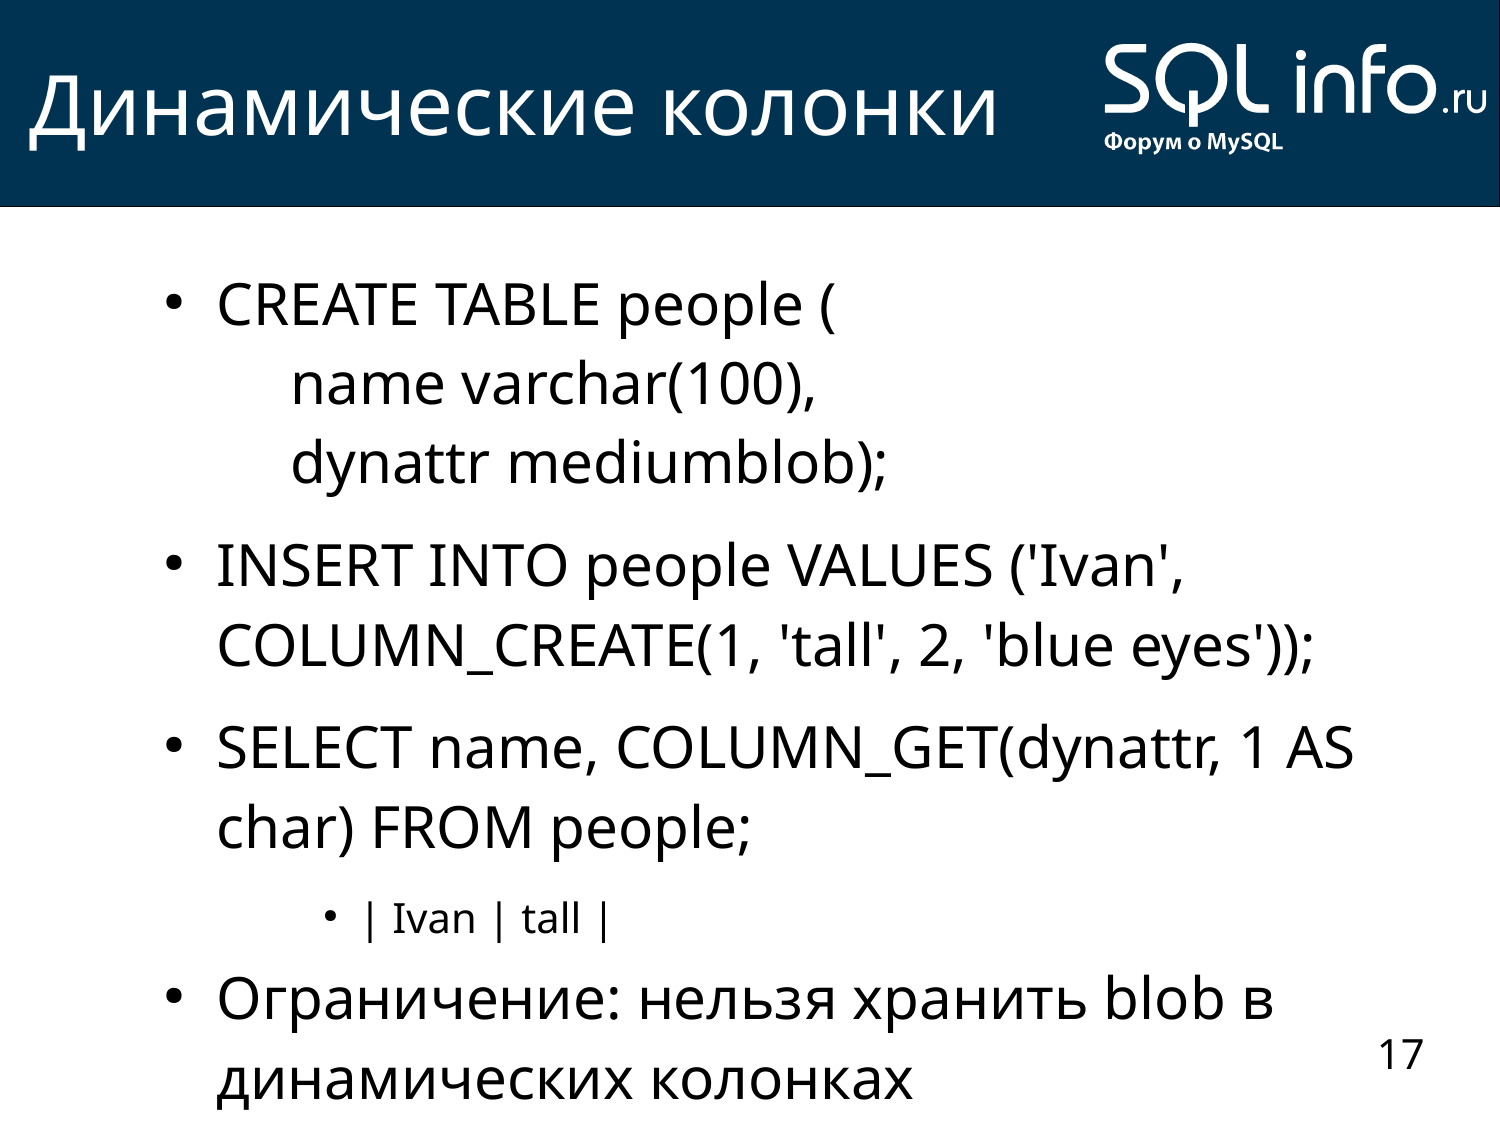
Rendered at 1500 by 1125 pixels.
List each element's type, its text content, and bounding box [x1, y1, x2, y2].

list CREATE TABLE people ( name varchar(100), dynattr mediumblob); INSERT INTO people VALUES ('Ivan', COLUMN_CREATE(1, 'tall', 2, 'blue eyes')); SELECT name, COLUMN_GET(dynattr, 1 AS char) FROM people; | Ivan | tall | Ограничение: нельзя хранить blob в динамических колонках [75, 263, 1425, 1034]
picture [1093, 29, 1495, 166]
title Динамические колонки [29, 0, 1093, 207]
